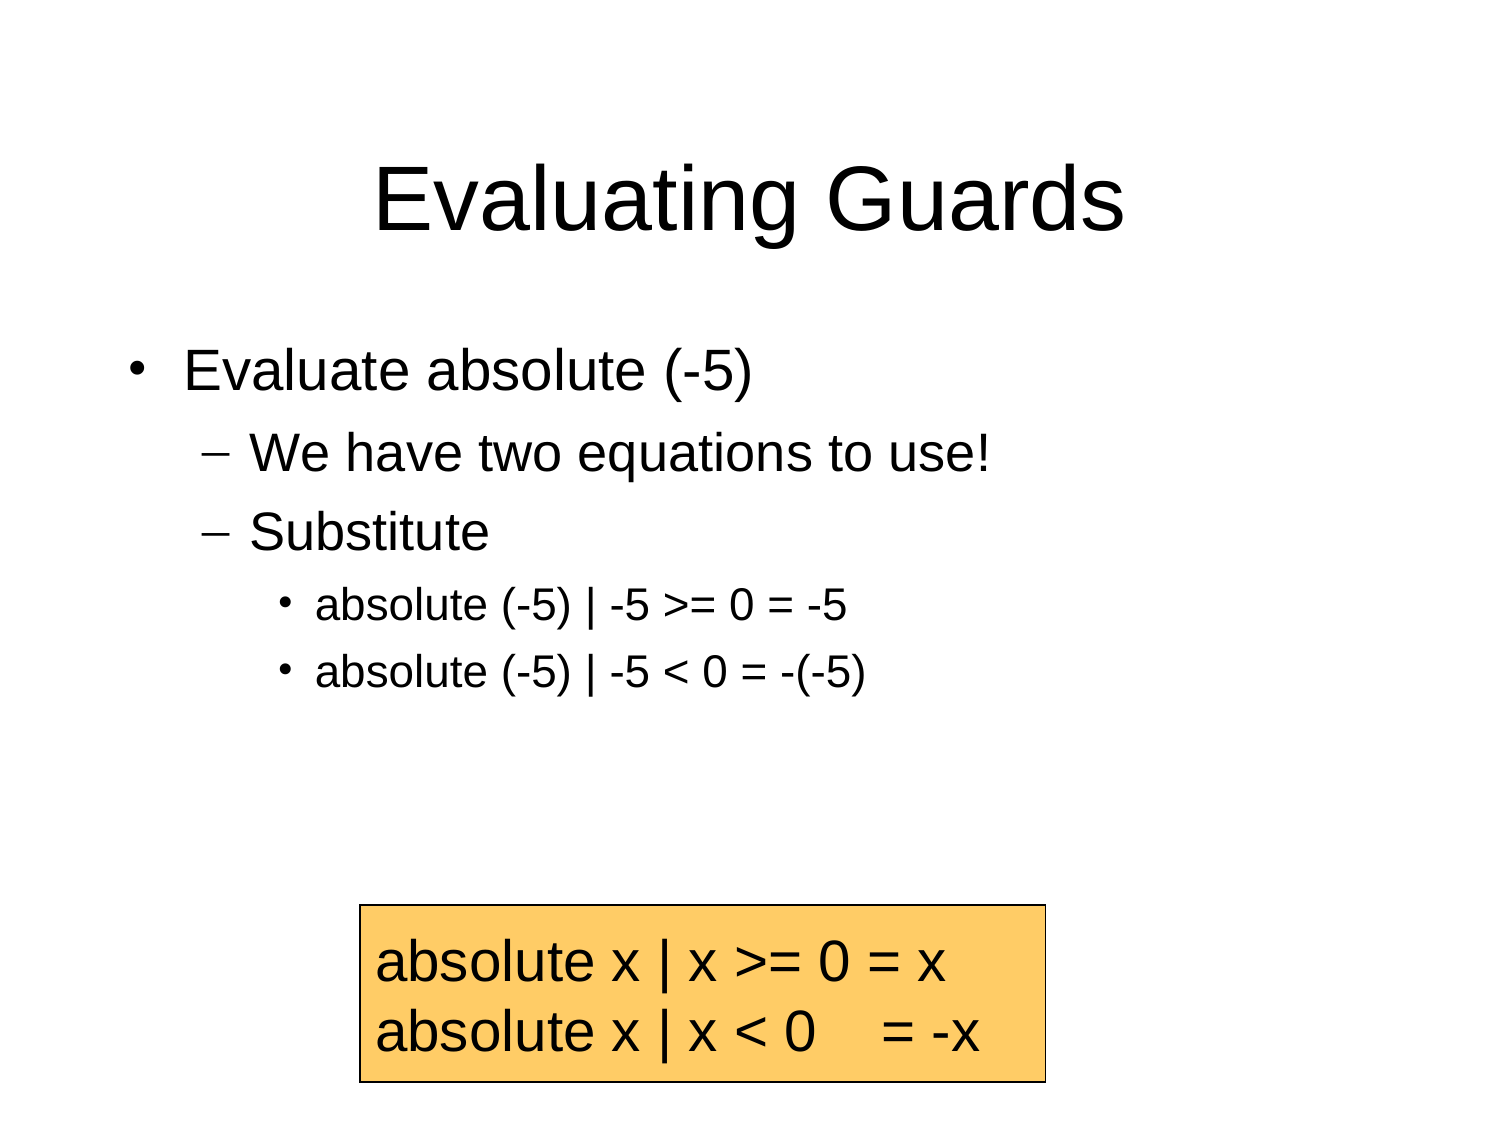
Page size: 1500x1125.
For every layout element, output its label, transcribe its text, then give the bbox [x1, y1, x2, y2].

title Evaluating Guards [112, 99, 1388, 288]
list Evaluate absolute (-5) We have two equations to use! Substitute absolute (-5) | -5 >= 0 = -5 absolute (-5) | -5 < 0 = -(-5) [112, 324, 1388, 1000]
text_box absolute x | x >= 0 = x absolute x | x < 0 = -x [360, 904, 1046, 1083]
